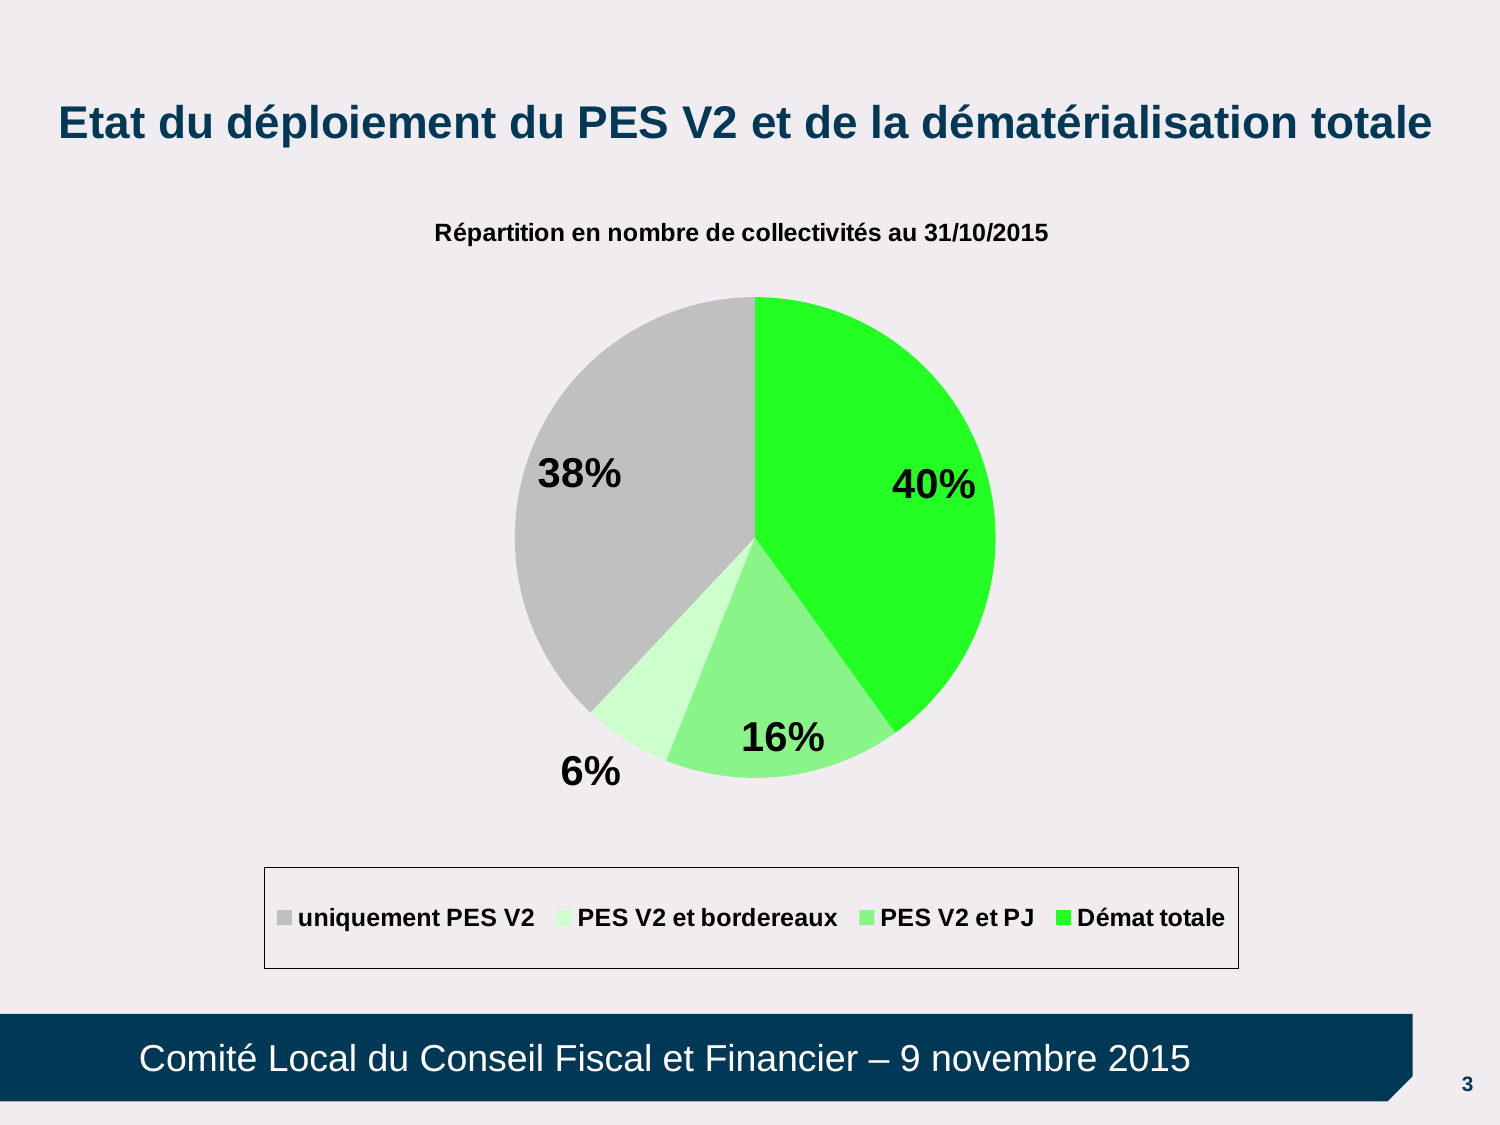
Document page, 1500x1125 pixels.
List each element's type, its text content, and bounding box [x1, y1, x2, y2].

title Etat du déploiement du PES V2 et de la dématérialisation totale [59, 68, 1438, 177]
chart [59, 177, 1447, 990]
